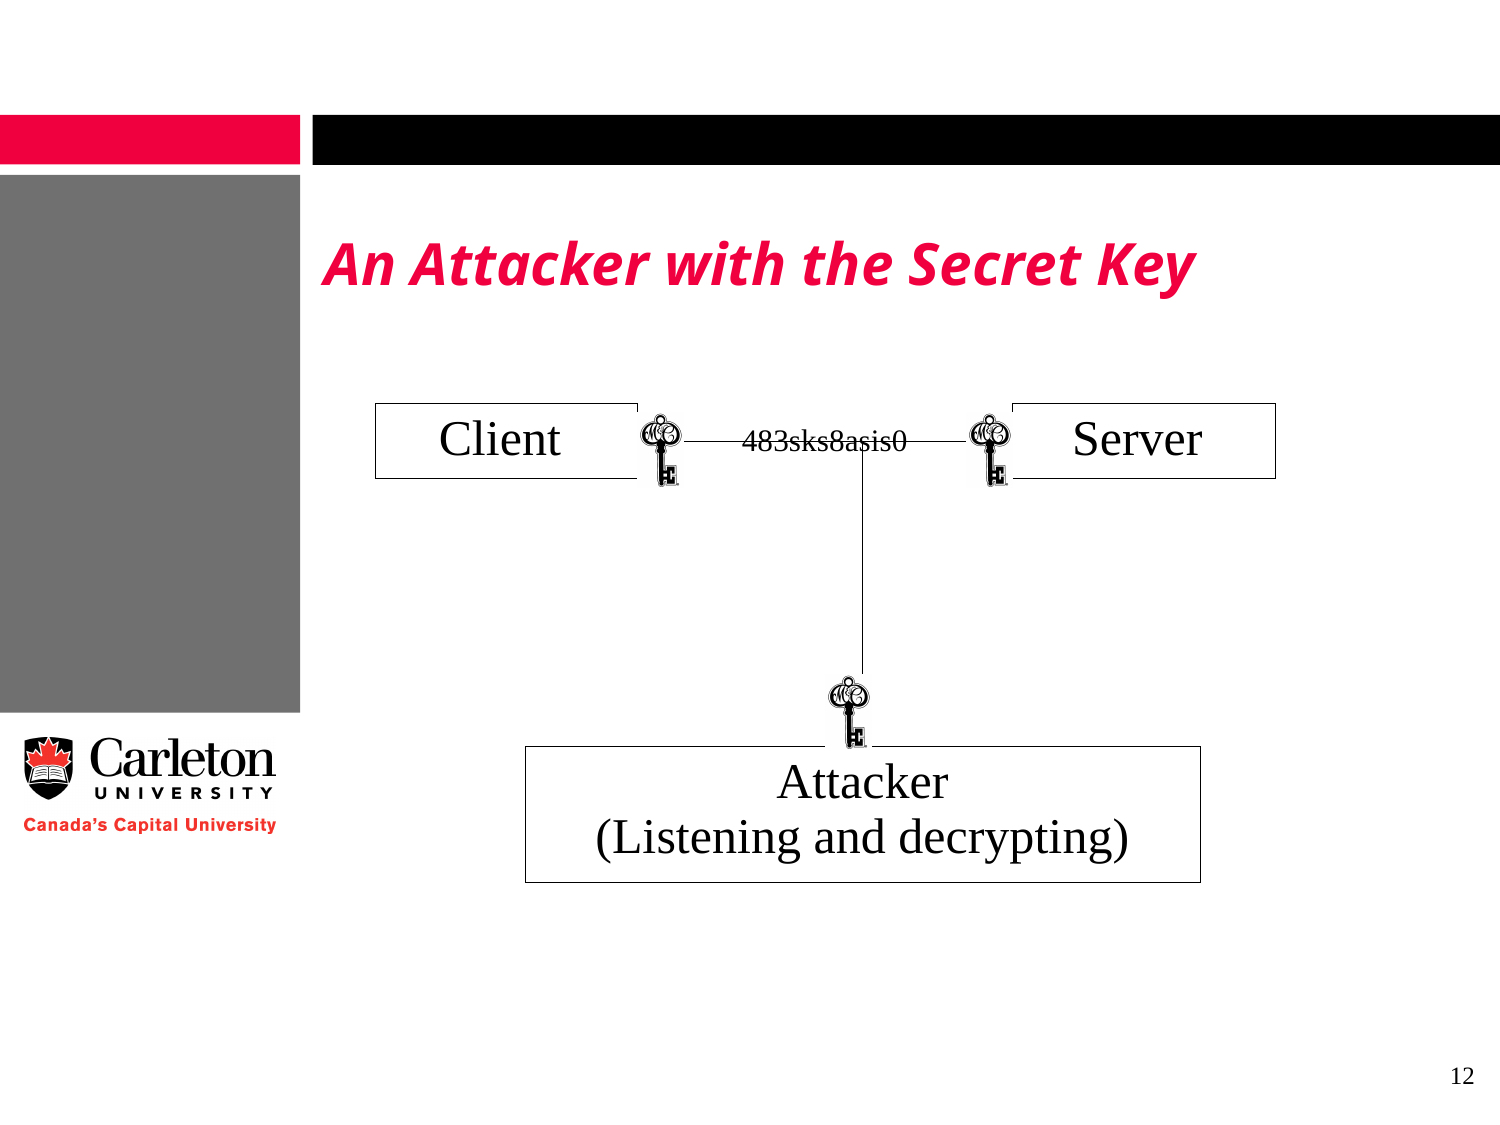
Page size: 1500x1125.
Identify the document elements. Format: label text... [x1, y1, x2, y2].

picture [637, 412, 684, 488]
text_box Attacker (Listening and decrypting) [525, 746, 1201, 883]
picture [825, 674, 872, 751]
text_box Client [375, 403, 638, 479]
picture [24, 737, 276, 834]
picture [966, 412, 1013, 488]
text_box Server [1012, 403, 1276, 479]
title An Attacker with the Secret Key [324, 187, 1450, 338]
